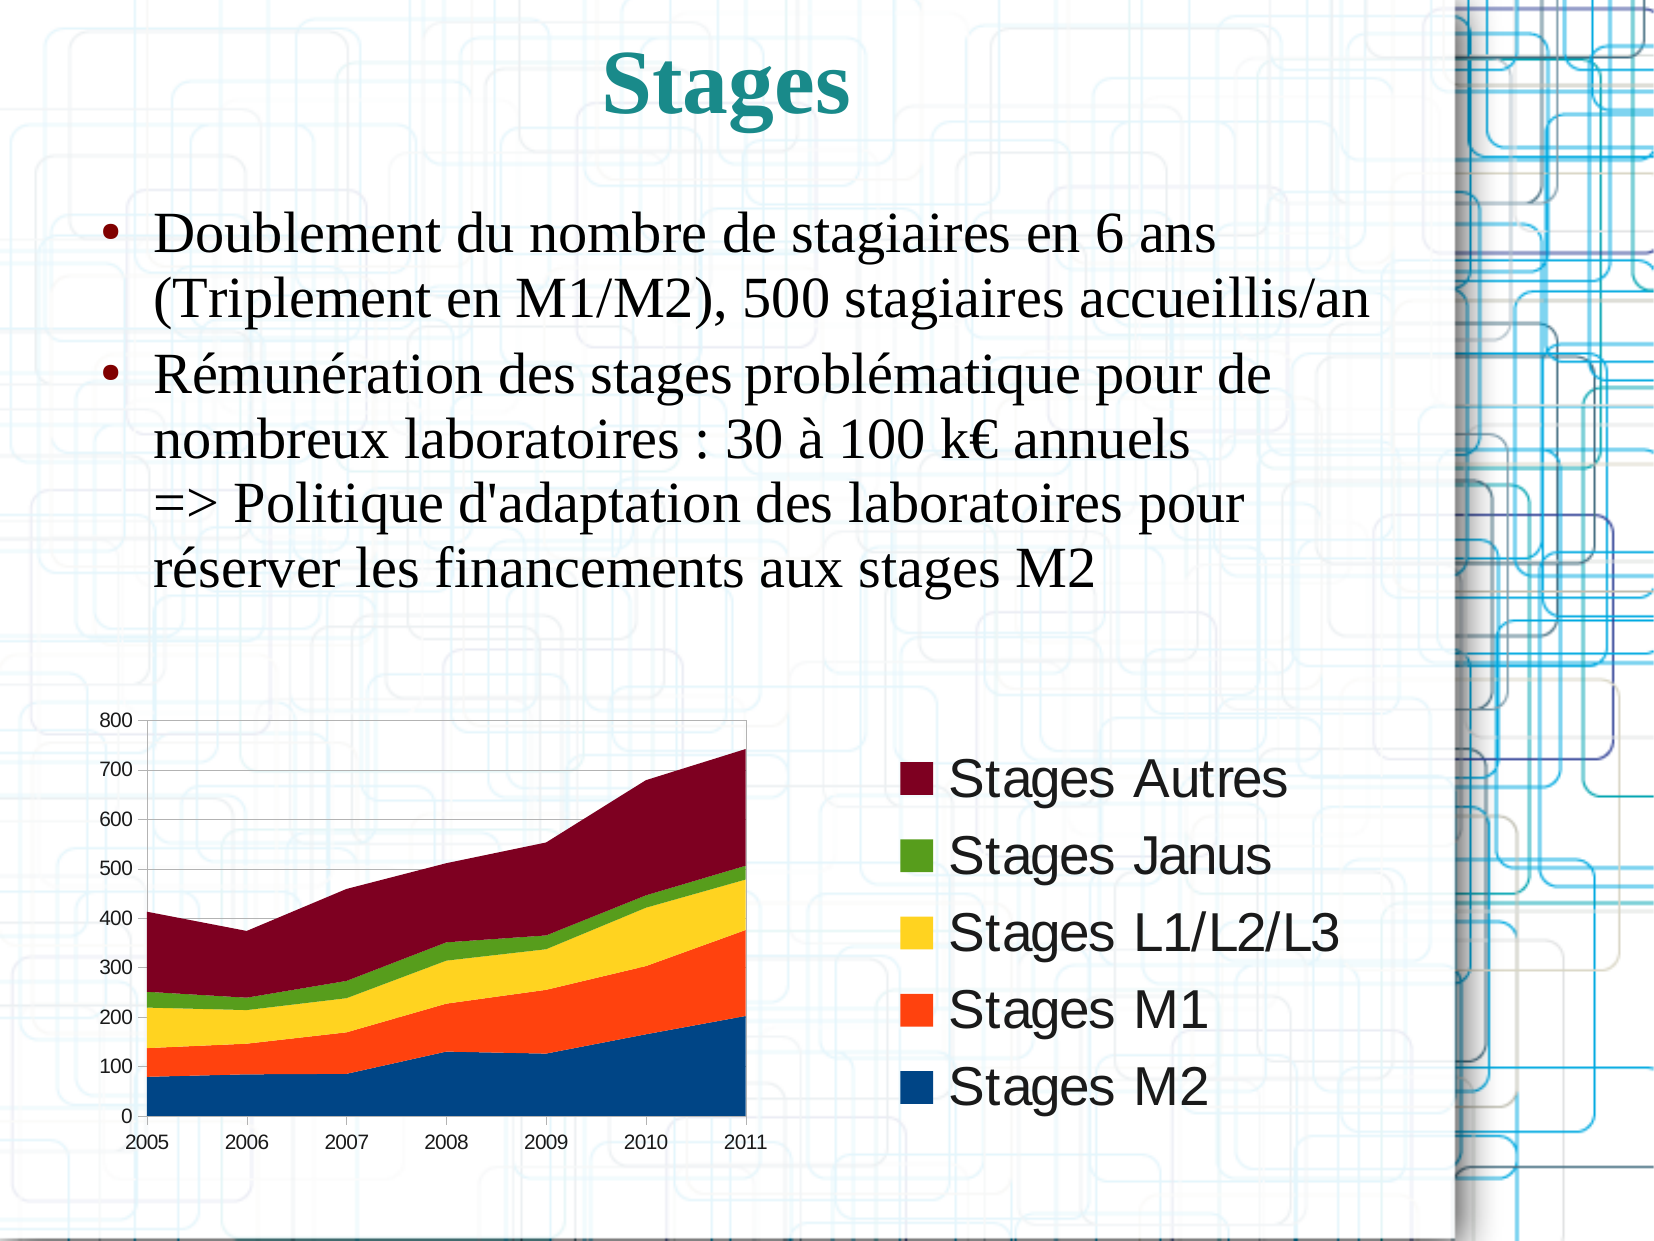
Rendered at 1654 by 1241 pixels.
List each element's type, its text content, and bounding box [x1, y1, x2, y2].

picture [0, 0, 1654, 1241]
list Doublement du nombre de stagiaires en 6 ans (Triplement en M1/M2), 500 stagiaires accueillis/an Rémunération des stages problématique pour de nombreux laboratoires : 30 à 100 k€ annuels => Politique d'adaptation des laboratoires pour réserver les financements aux stages M2 [82, 200, 1418, 1223]
title Stages [0, 29, 1453, 136]
